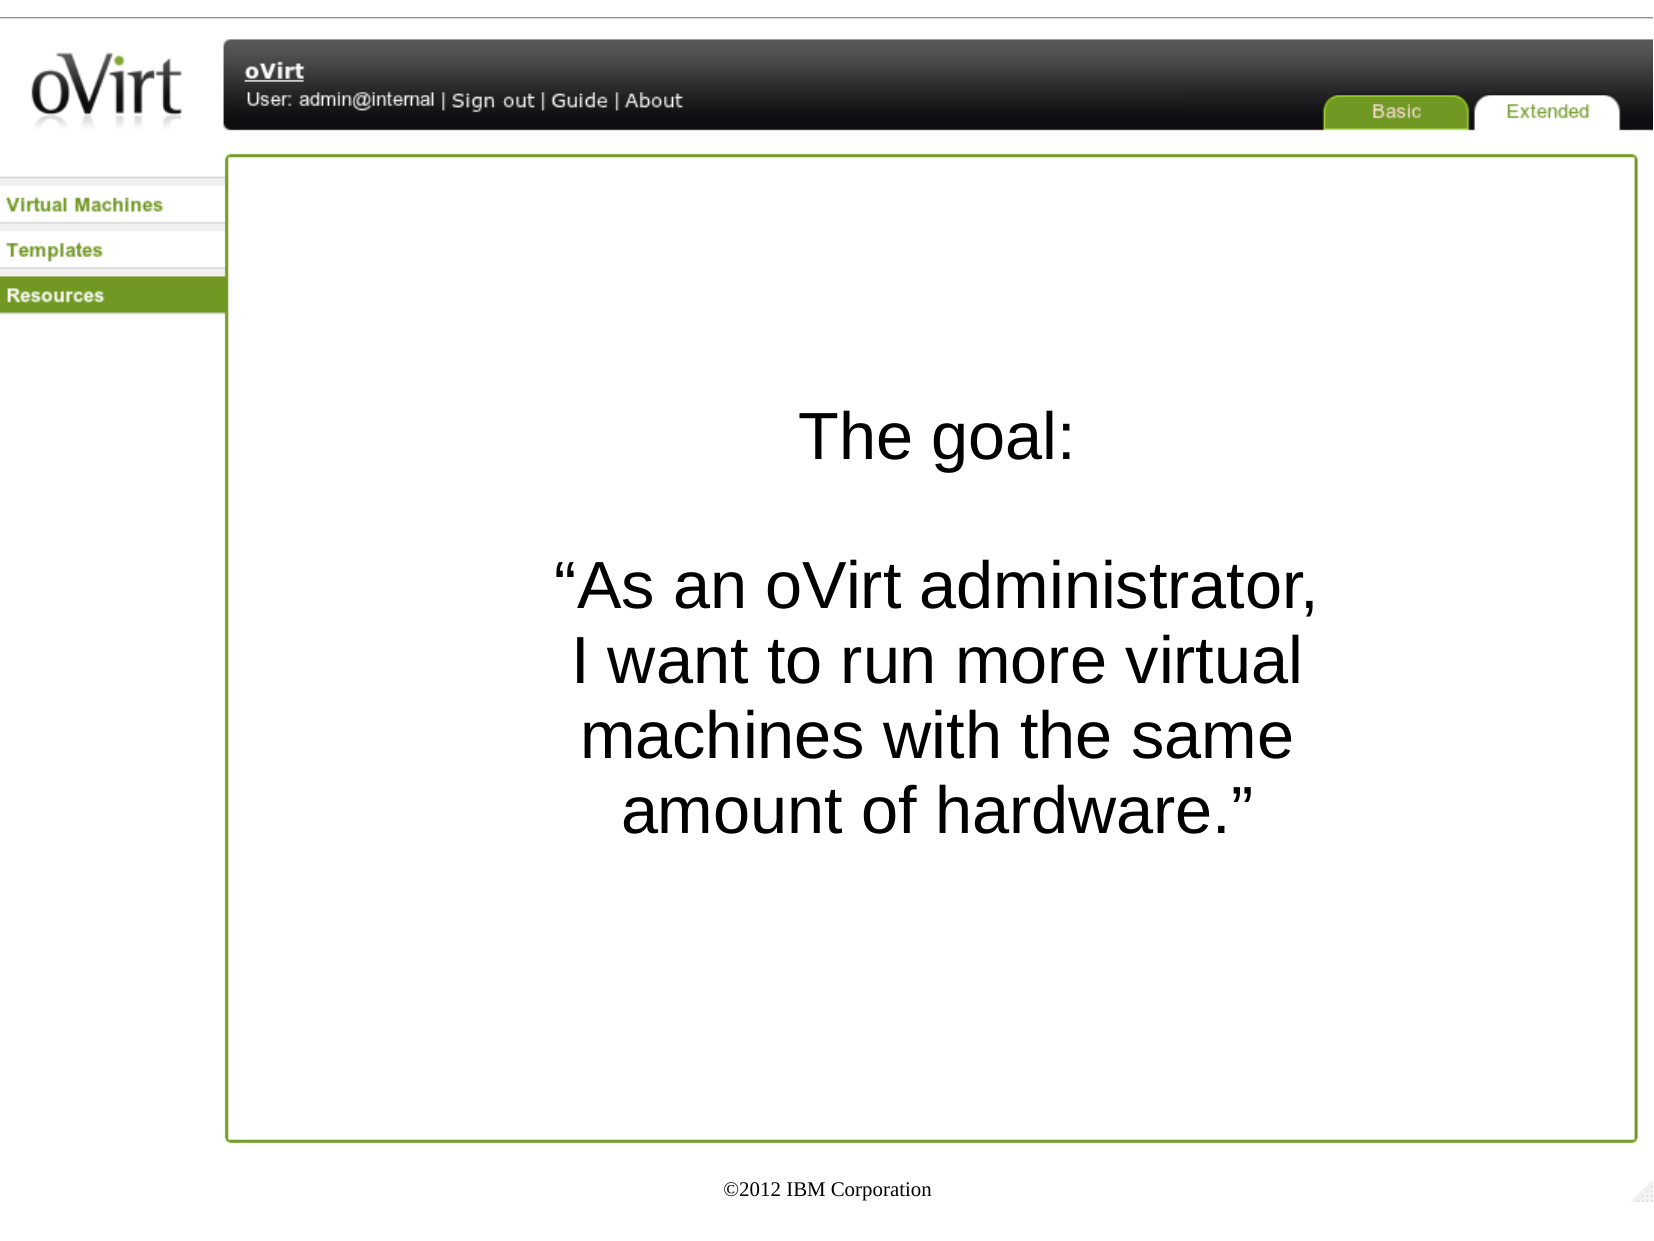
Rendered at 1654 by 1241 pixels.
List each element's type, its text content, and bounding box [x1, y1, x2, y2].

subtitle The goal: “As an oVirt administrator, I want to run more virtual machines with the same amount of hardware.” [240, 114, 1636, 1133]
picture [0, 17, 1653, 1202]
